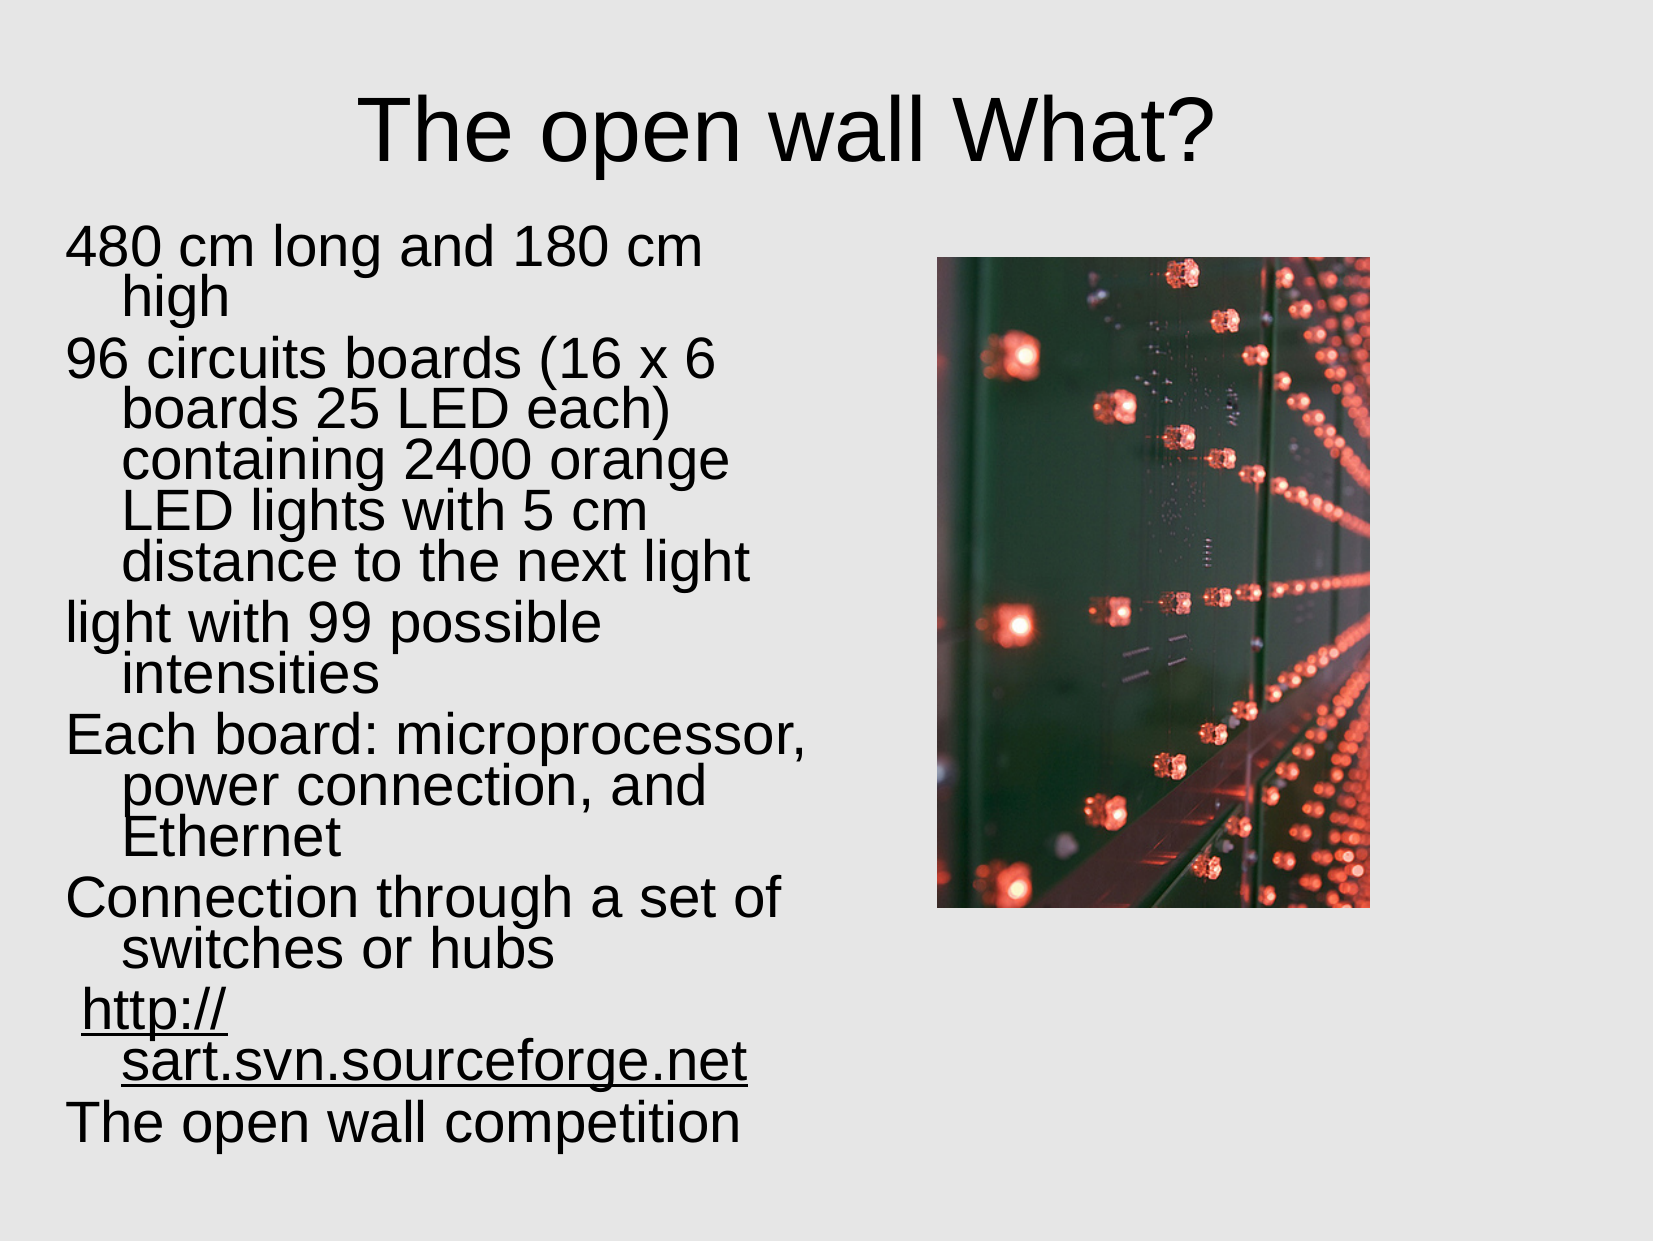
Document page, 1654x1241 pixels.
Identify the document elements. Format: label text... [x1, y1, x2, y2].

text_box The open wall What? [112, 37, 1463, 226]
picture [937, 257, 1370, 908]
text_box 480 cm long and 180 cm high 96 circuits boards (16 x 6 boards 25 LED each) containing 2400 orange LED lights with 5 cm distance to the next light light with 99 possible intensities Each board: microprocessor, power connection, and Ethernet Connection through a set of switches or hubs http://sart.svn.sourceforge.net The open wall competition [49, 218, 826, 1201]
